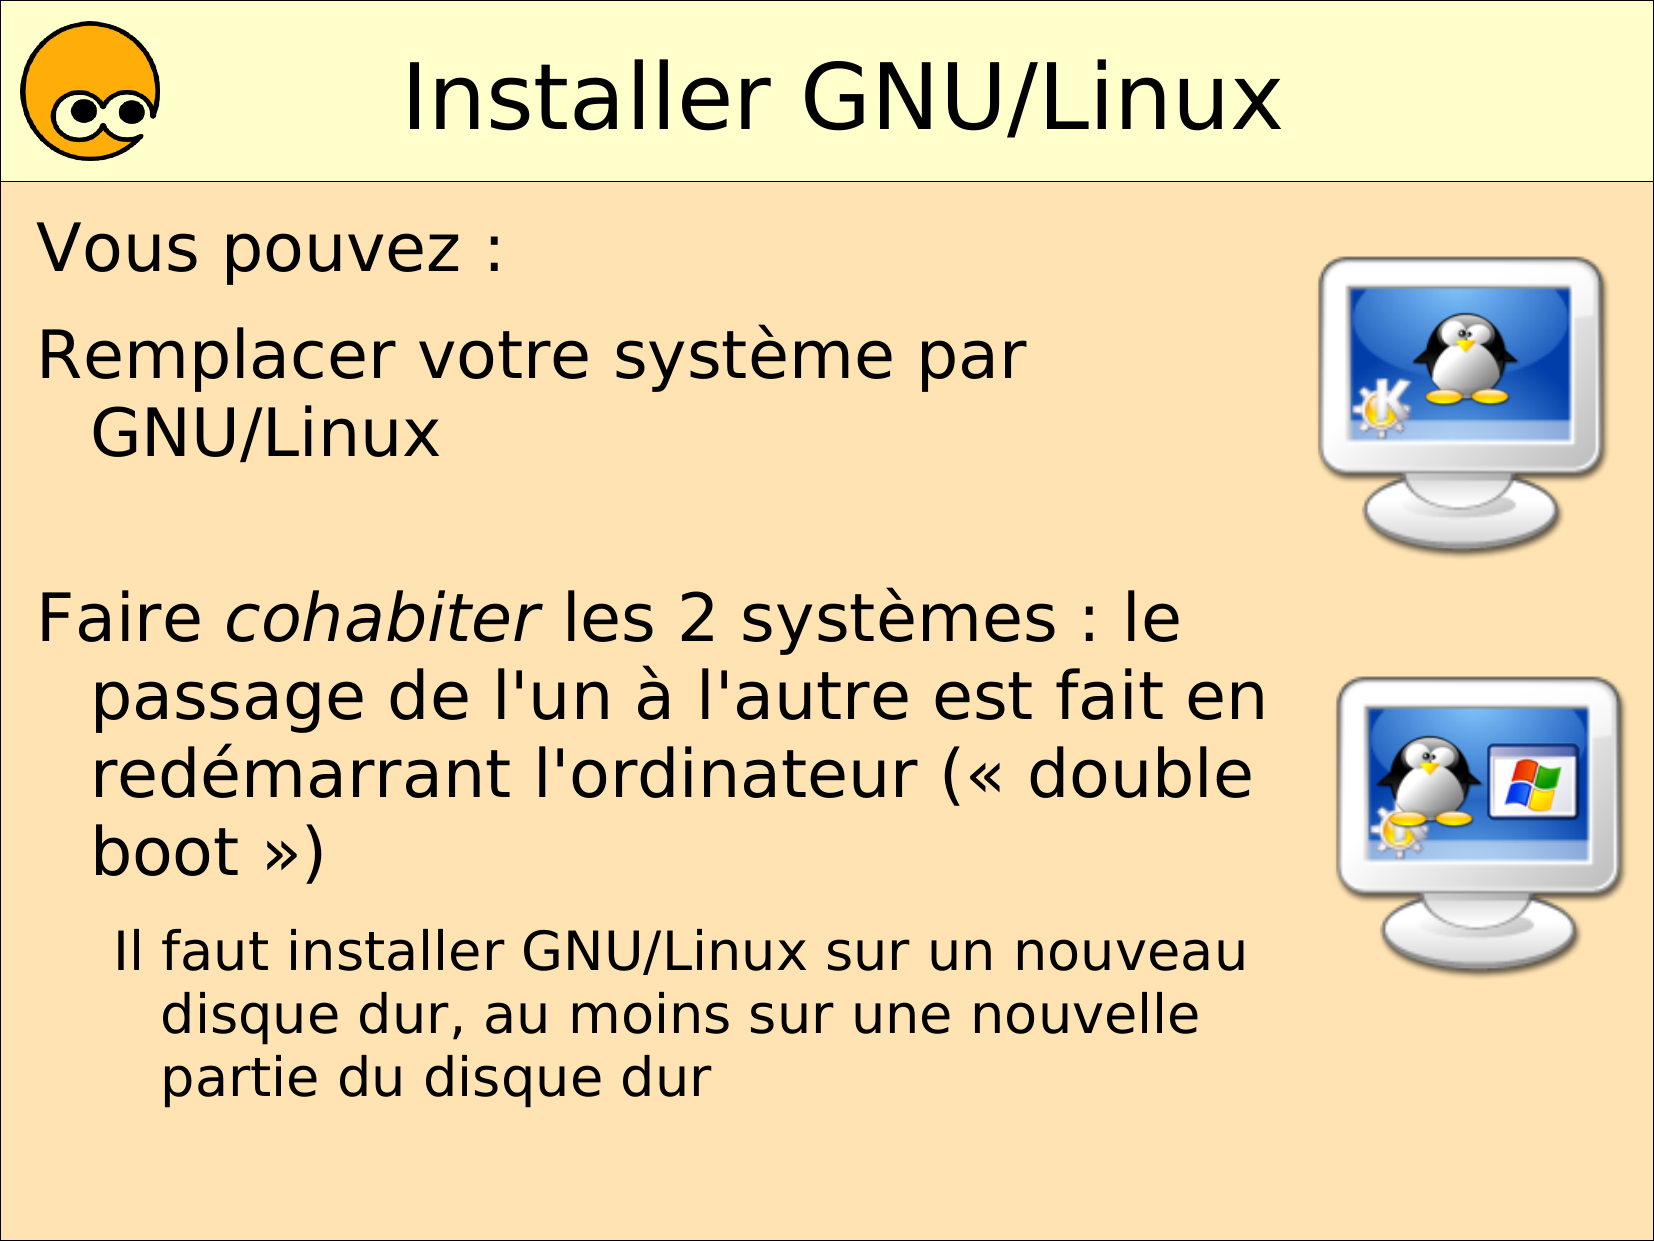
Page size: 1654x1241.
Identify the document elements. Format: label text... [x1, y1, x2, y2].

picture [1323, 673, 1634, 984]
title Installer GNU/Linux [135, 43, 1552, 151]
list Vous pouvez : Remplacer votre système par GNU/Linux Faire cohabiter les 2 systèmes : le passage de l'un à l'autre est fait en redémarrant l'ordinateur (« double boot ») Il faut installer GNU/Linux sur un nouveau disque dur, au moins sur une nouvelle partie du disque dur [19, 209, 1380, 1110]
picture [1305, 253, 1616, 564]
picture [20, 21, 160, 161]
